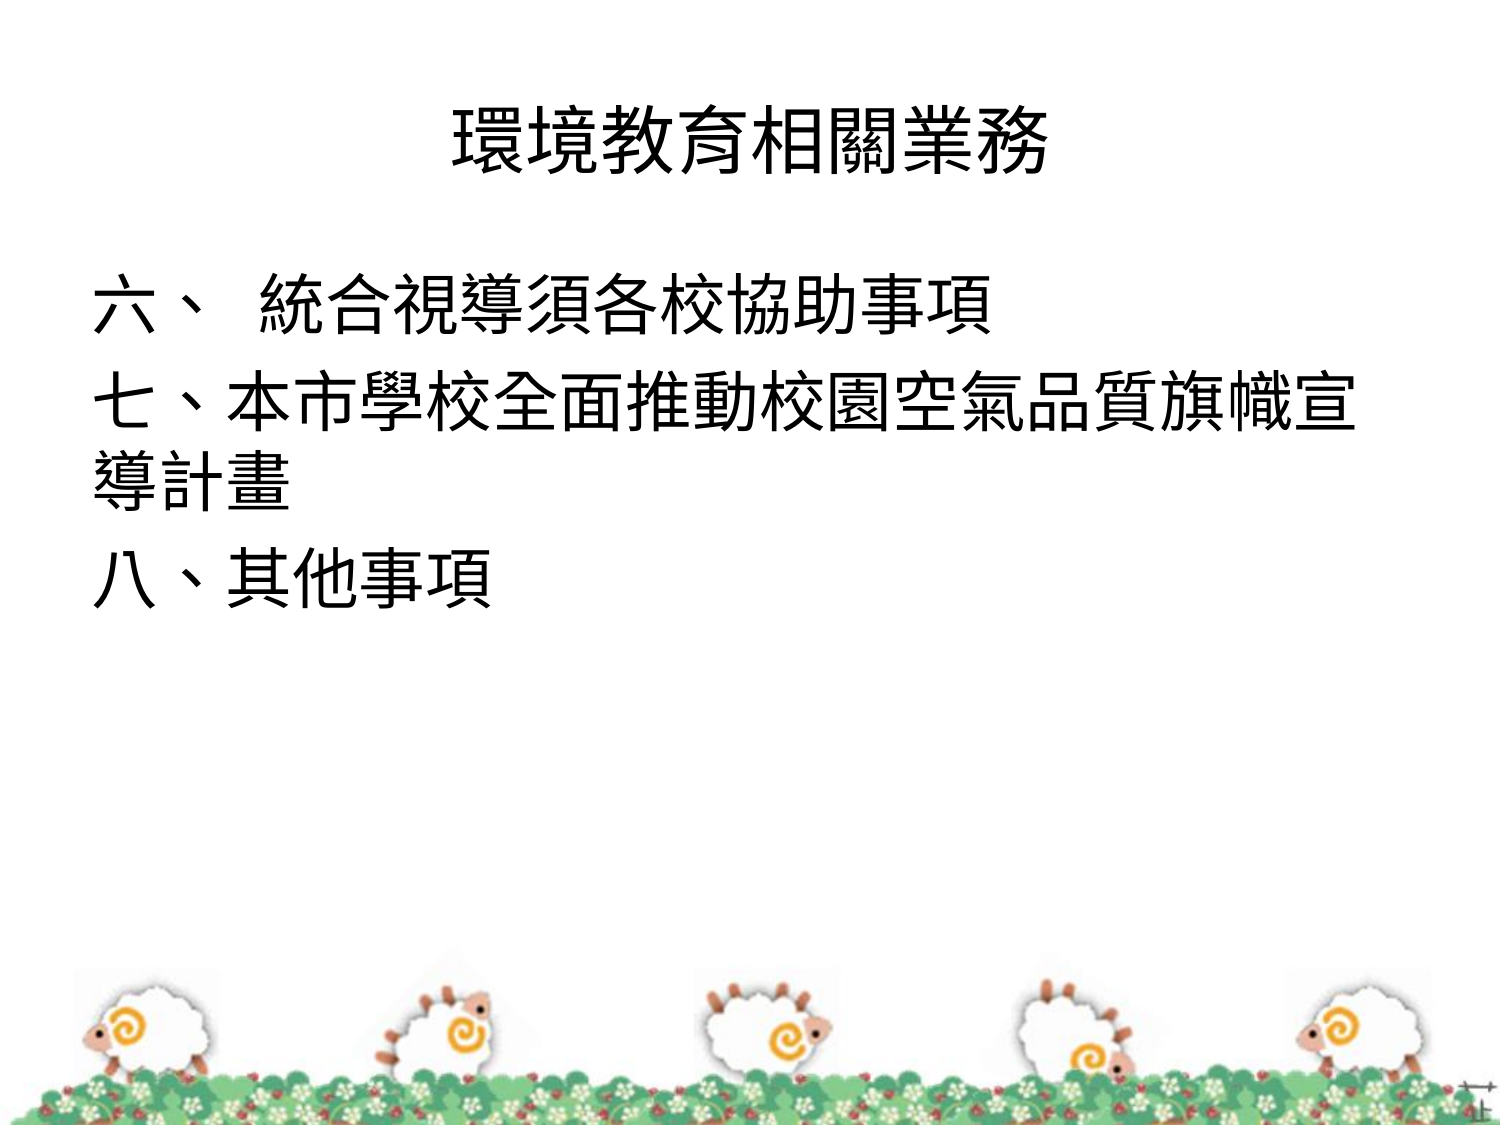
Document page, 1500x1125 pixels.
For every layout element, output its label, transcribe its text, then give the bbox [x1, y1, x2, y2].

picture [0, 645, 1500, 1125]
title 環境教育相關業務 [75, 45, 1426, 233]
list 六、 統合視導須各校協助事項 七、本市學校全面推動校園空氣品質旗幟宣導計畫 八、其他事項 [76, 255, 1427, 998]
